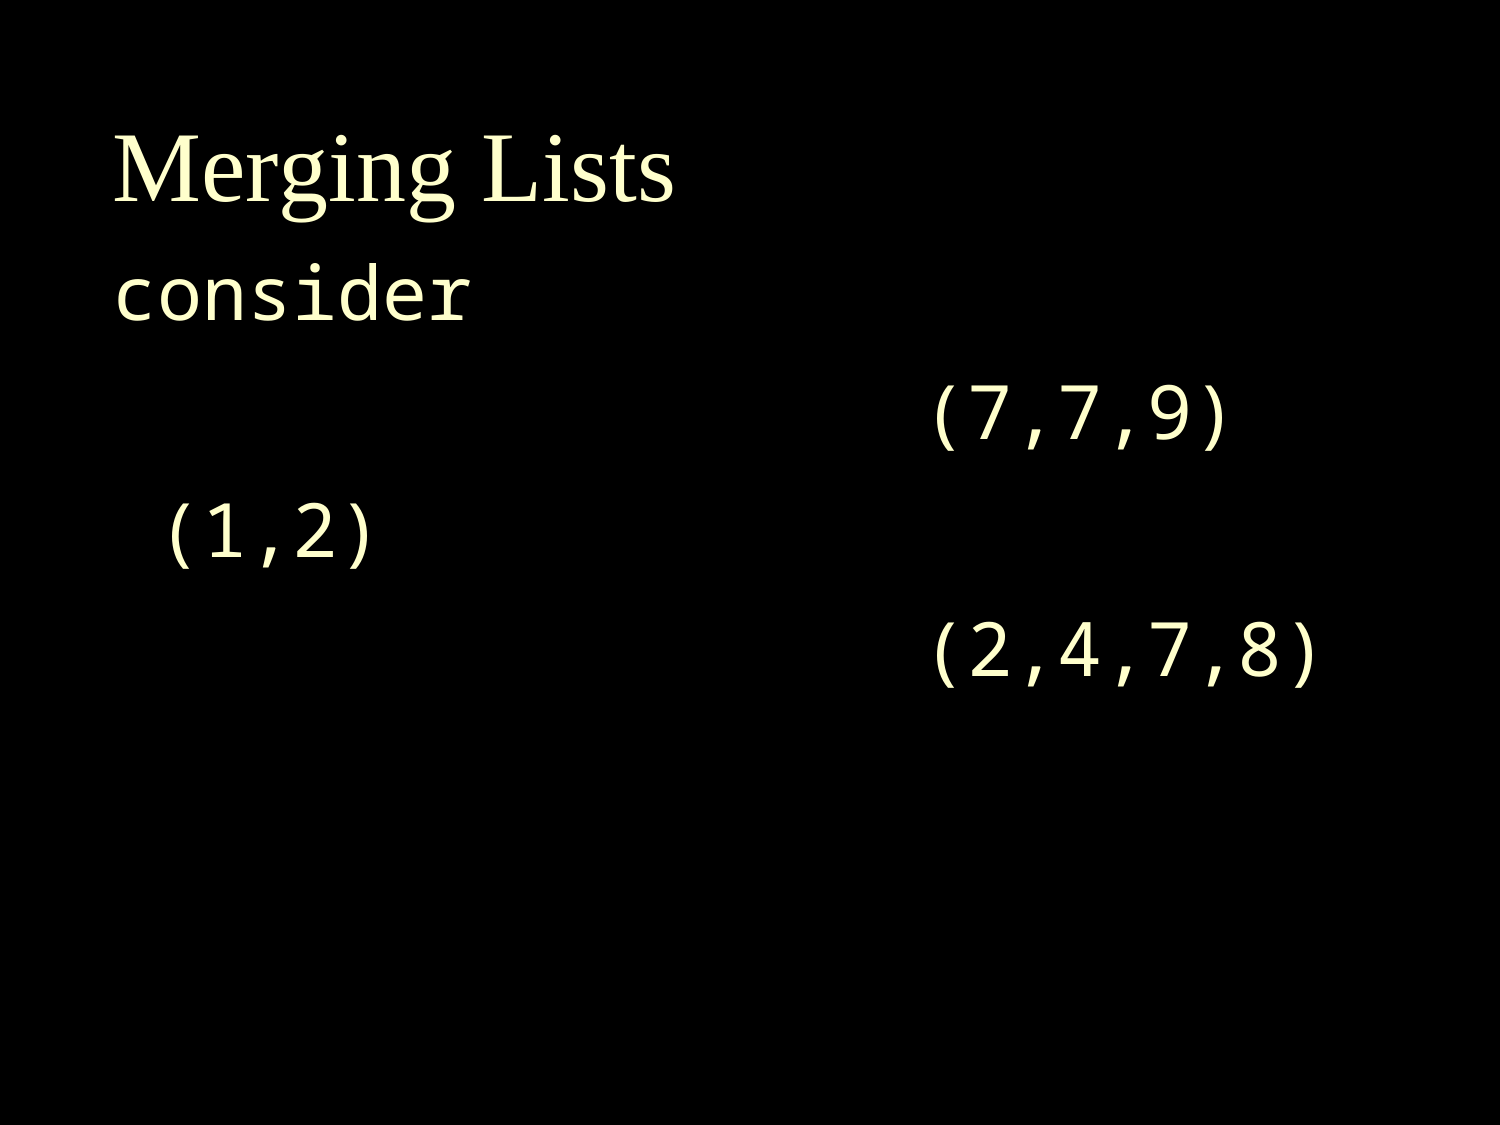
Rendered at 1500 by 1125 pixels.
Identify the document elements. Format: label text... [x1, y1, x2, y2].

list Merging Lists consider (7,7,9) (1,2) (2,4,7,8) [112, 112, 1426, 1011]
